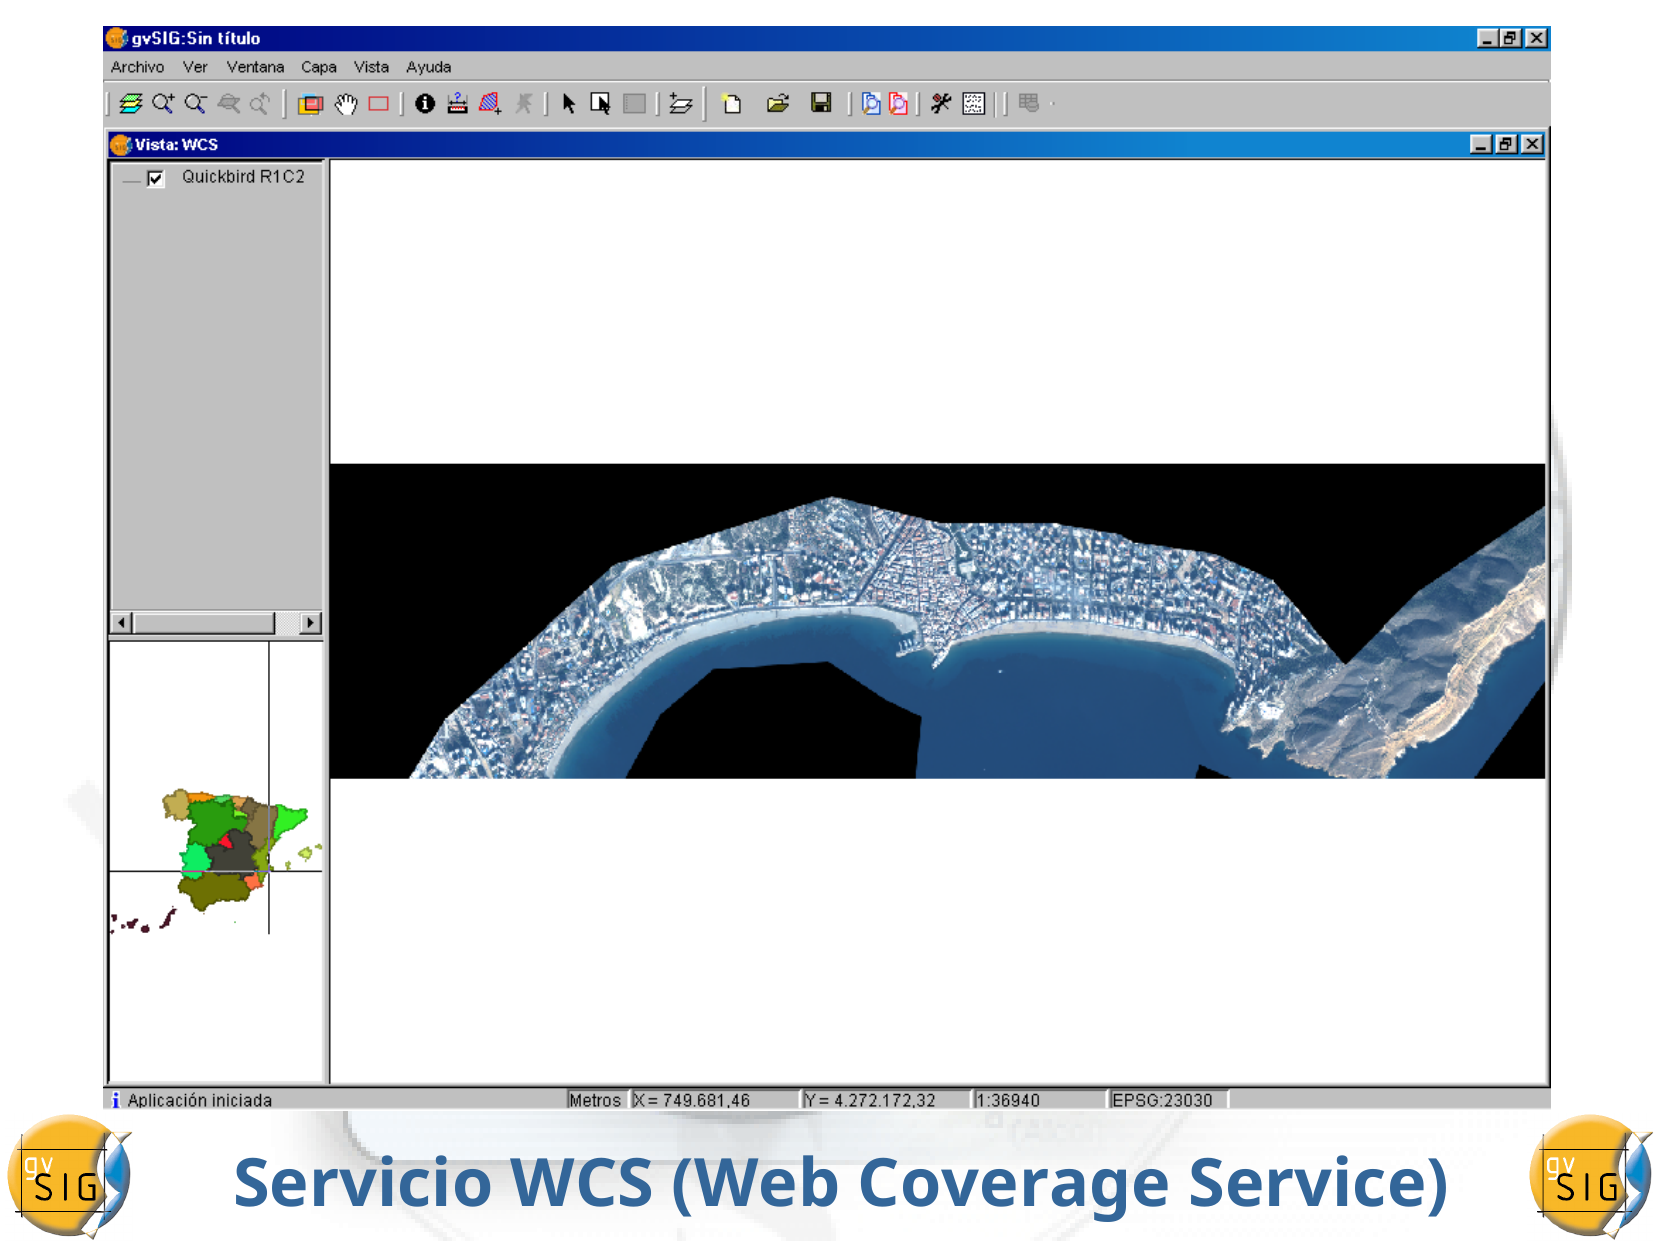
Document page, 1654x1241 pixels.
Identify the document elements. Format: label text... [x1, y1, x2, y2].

picture [1527, 1113, 1654, 1241]
picture [5, 1113, 133, 1241]
picture [103, 26, 1551, 1112]
list Servicio WCS (Web Coverage Service) [206, 1134, 1477, 1229]
